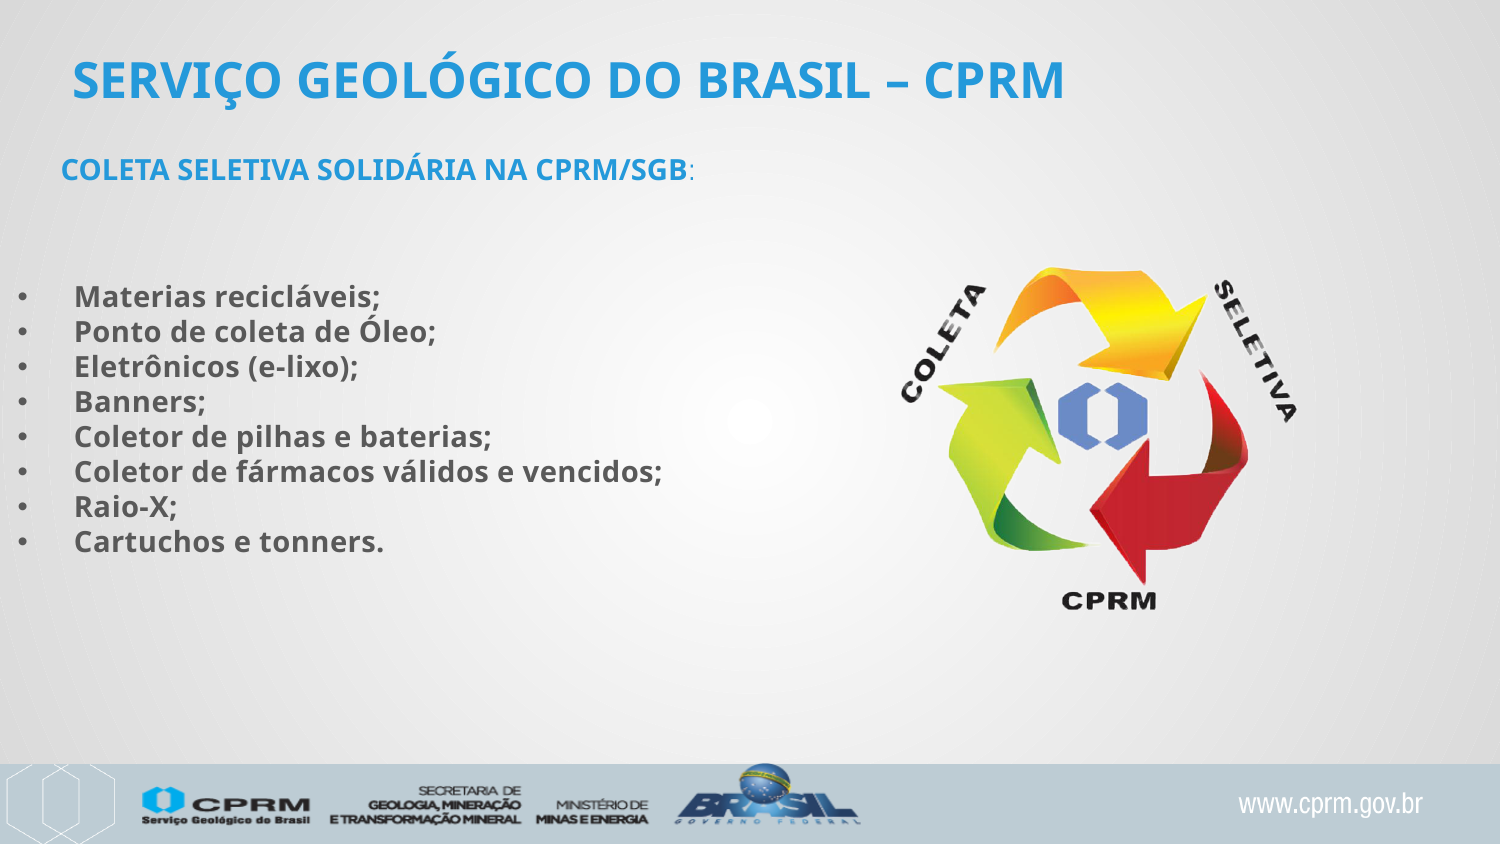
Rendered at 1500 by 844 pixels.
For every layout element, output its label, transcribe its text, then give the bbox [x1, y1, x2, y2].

text_box SERVIÇO GEOLÓGICO DO BRASIL – CPRM [57, 40, 1082, 116]
text_box COLETA SELETIVA SOLIDÁRIA NA CPRM/SGB: [45, 136, 1145, 235]
text_box Materias recicláveis; Ponto de coleta de Óleo; Eletrônicos (e-lixo); Banners; Coletor de pilhas e baterias; Coletor de fármacos válidos e vencidos; Raio-X; Cartuchos e tonners. [2, 271, 840, 566]
picture [0, 753, 1500, 844]
picture [840, 234, 1358, 642]
